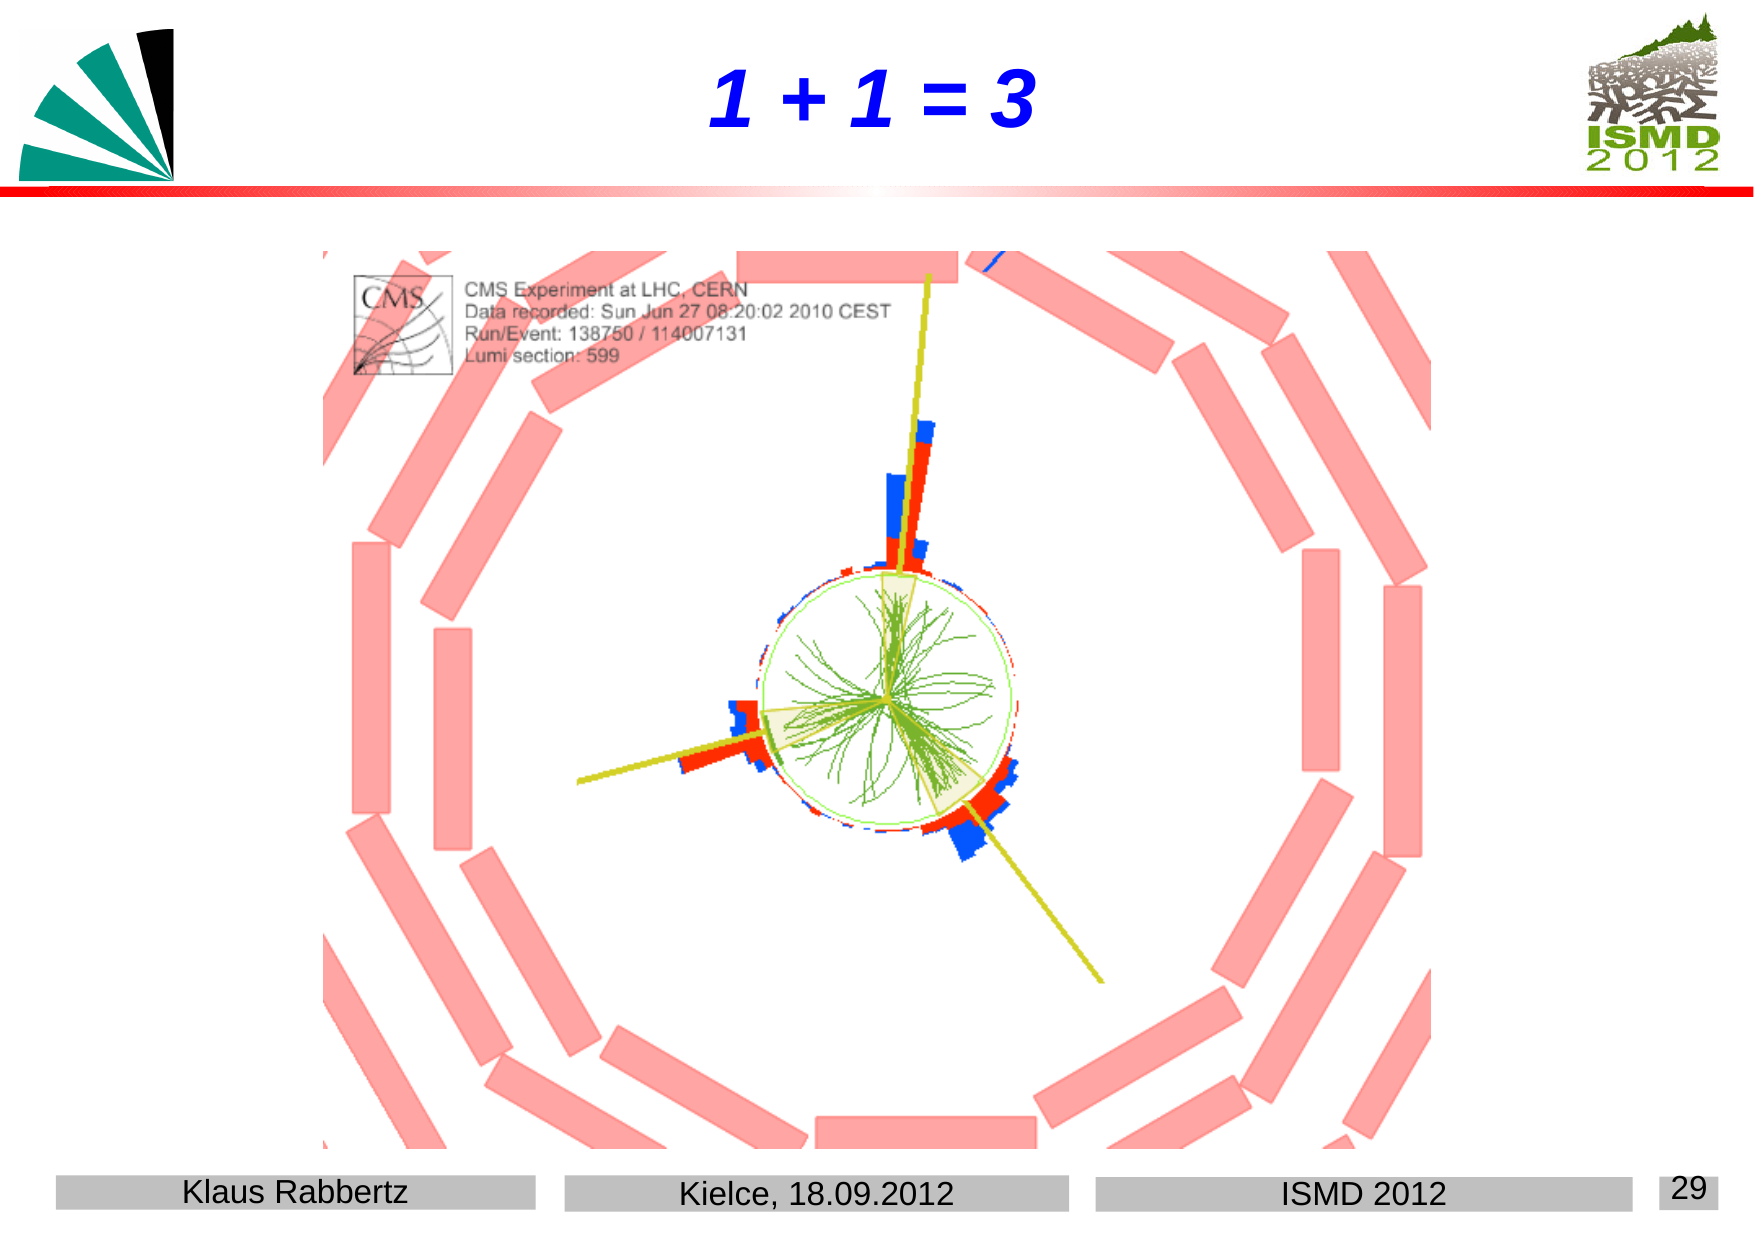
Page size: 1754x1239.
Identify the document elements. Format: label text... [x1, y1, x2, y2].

title 1 + 1 = 3 [220, 16, 1525, 182]
picture [323, 251, 1431, 1149]
picture [1579, 5, 1727, 177]
picture [19, 29, 174, 183]
